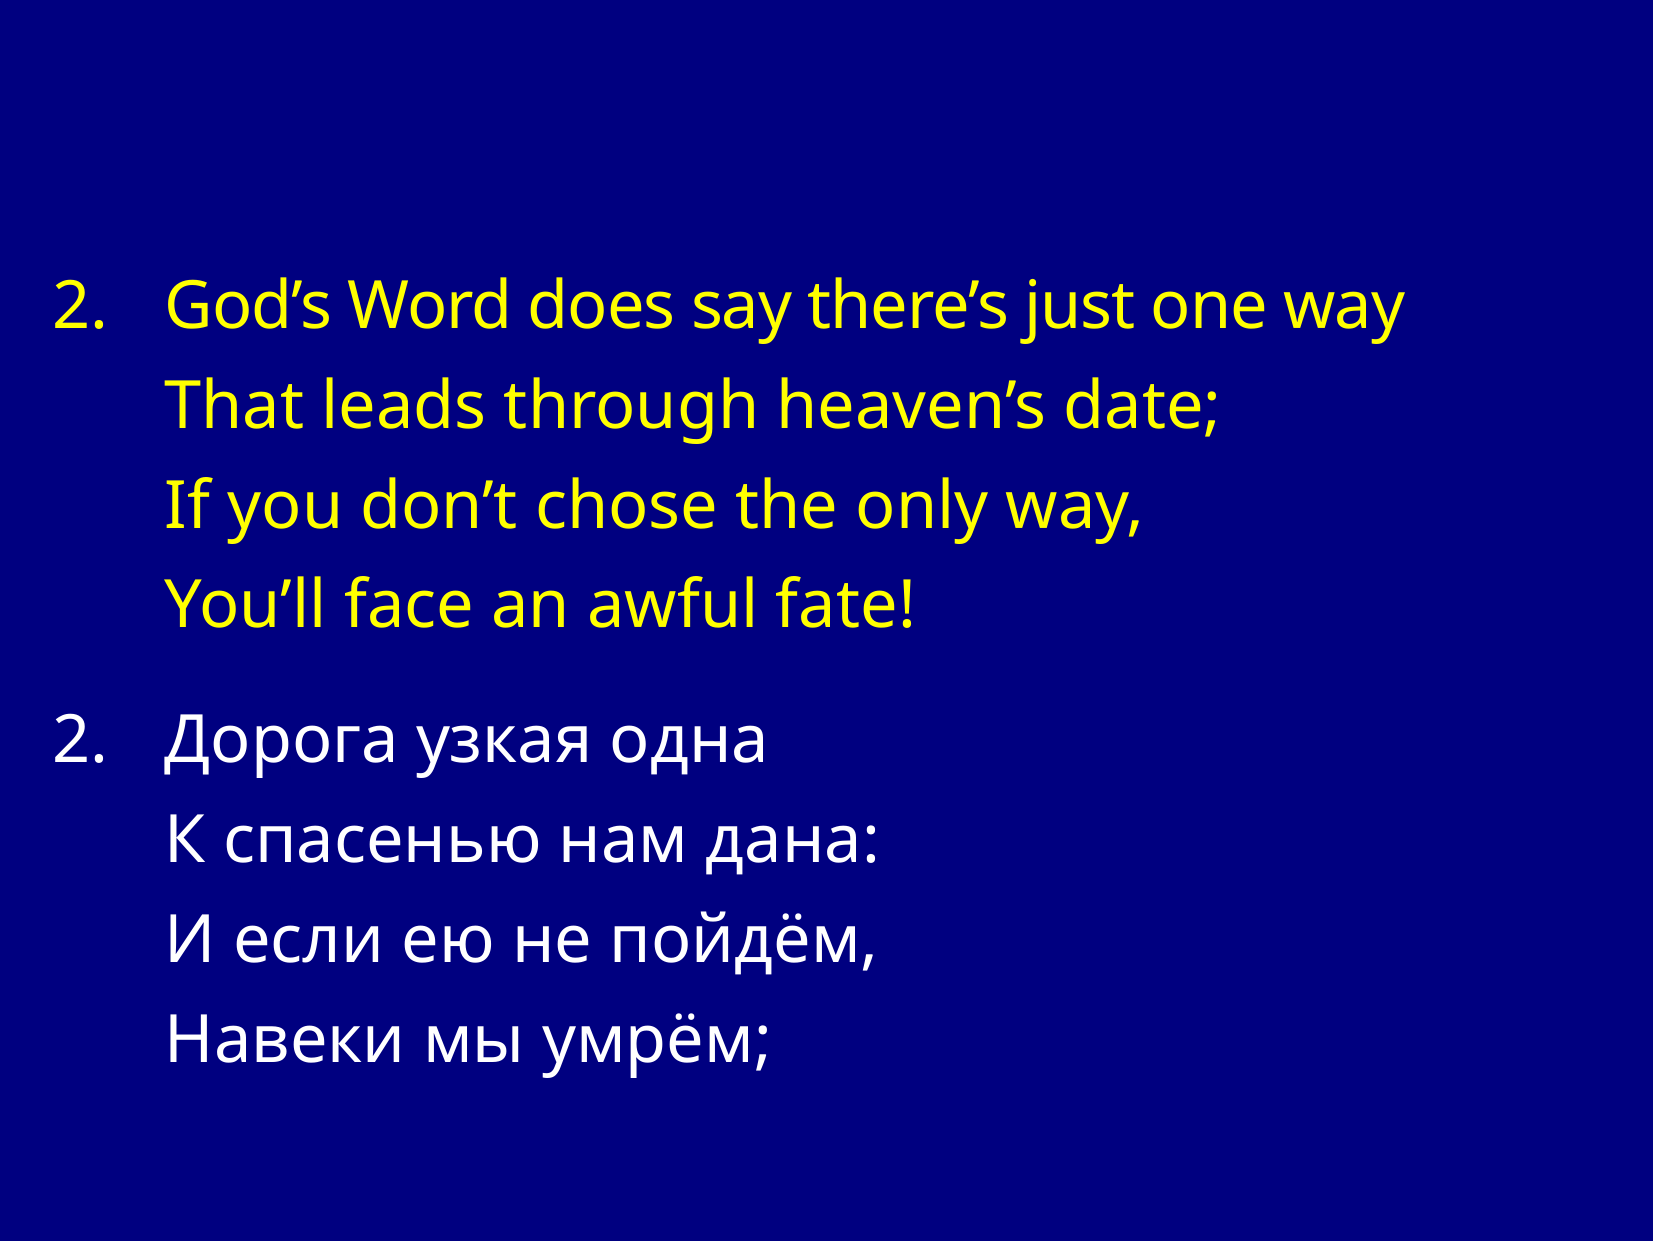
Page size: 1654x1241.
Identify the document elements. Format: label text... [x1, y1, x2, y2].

text_box 2. God’s Word does say there’s just one way That leads through heaven’s date; If you don’t chose the only way, You’ll face an awful fate! [37, 150, 1653, 638]
text_box 2. Дорога узкая одна К спасенью нам дана: И если ею не пойдём, Навеки мы умрём; [37, 675, 1576, 1163]
